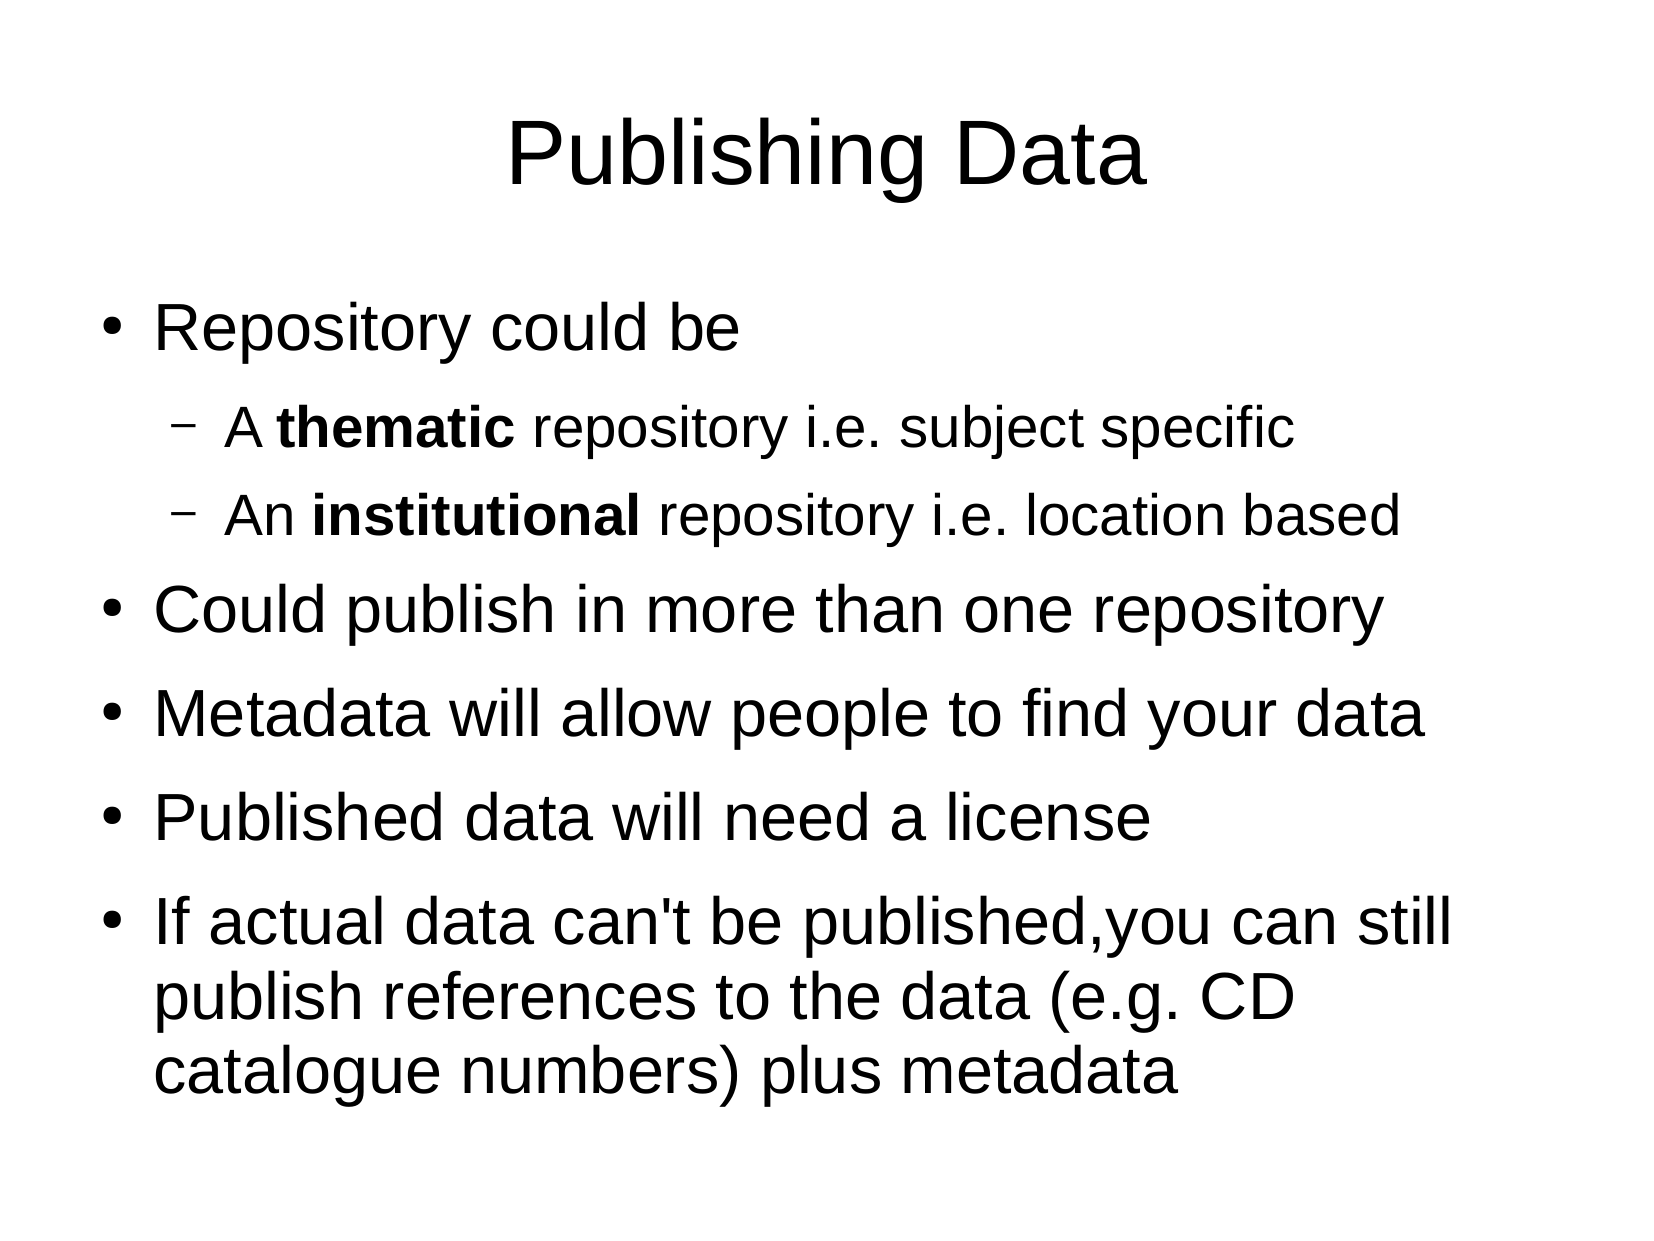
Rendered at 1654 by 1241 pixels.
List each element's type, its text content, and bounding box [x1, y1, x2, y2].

title Publishing Data [82, 49, 1571, 257]
list Repository could be A thematic repository i.e. subject specific An institutional repository i.e. location based Could publish in more than one repository Metadata will allow people to find your data Published data will need a license If actual data can't be published,you can still publish references to the data (e.g. CD catalogue numbers) plus metadata [82, 290, 1571, 1109]
